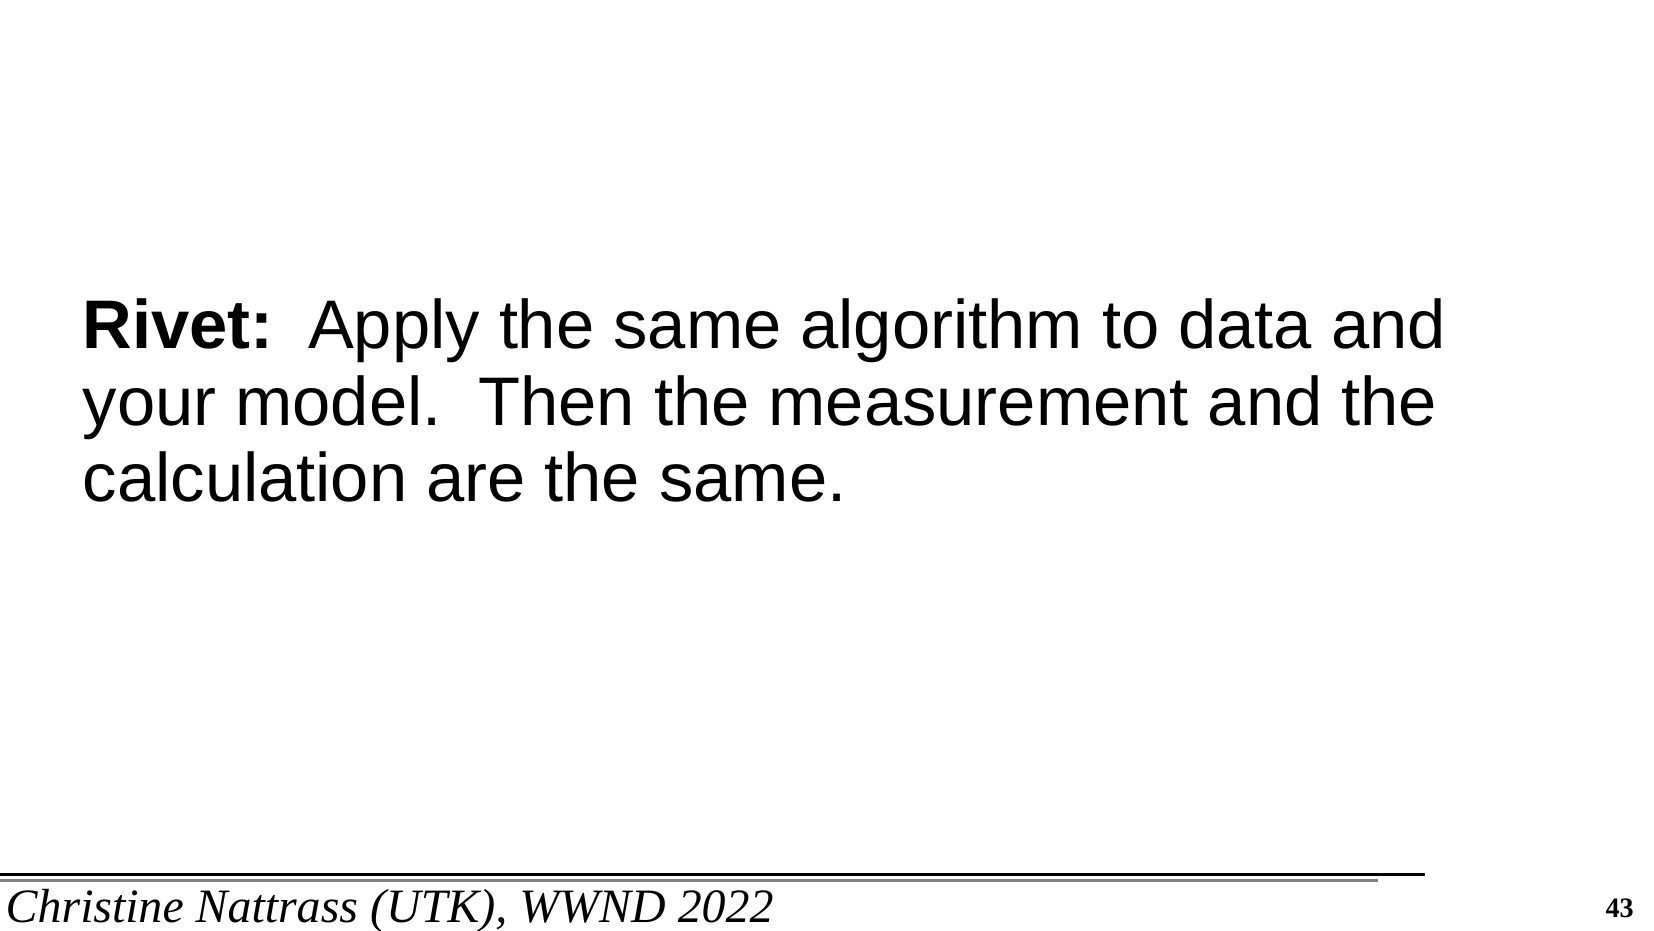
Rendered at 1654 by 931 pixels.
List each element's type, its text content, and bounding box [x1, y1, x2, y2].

title Rivet: Apply the same algorithm to data and your model. Then the measurement and the calculation are the same. [82, 285, 1571, 517]
